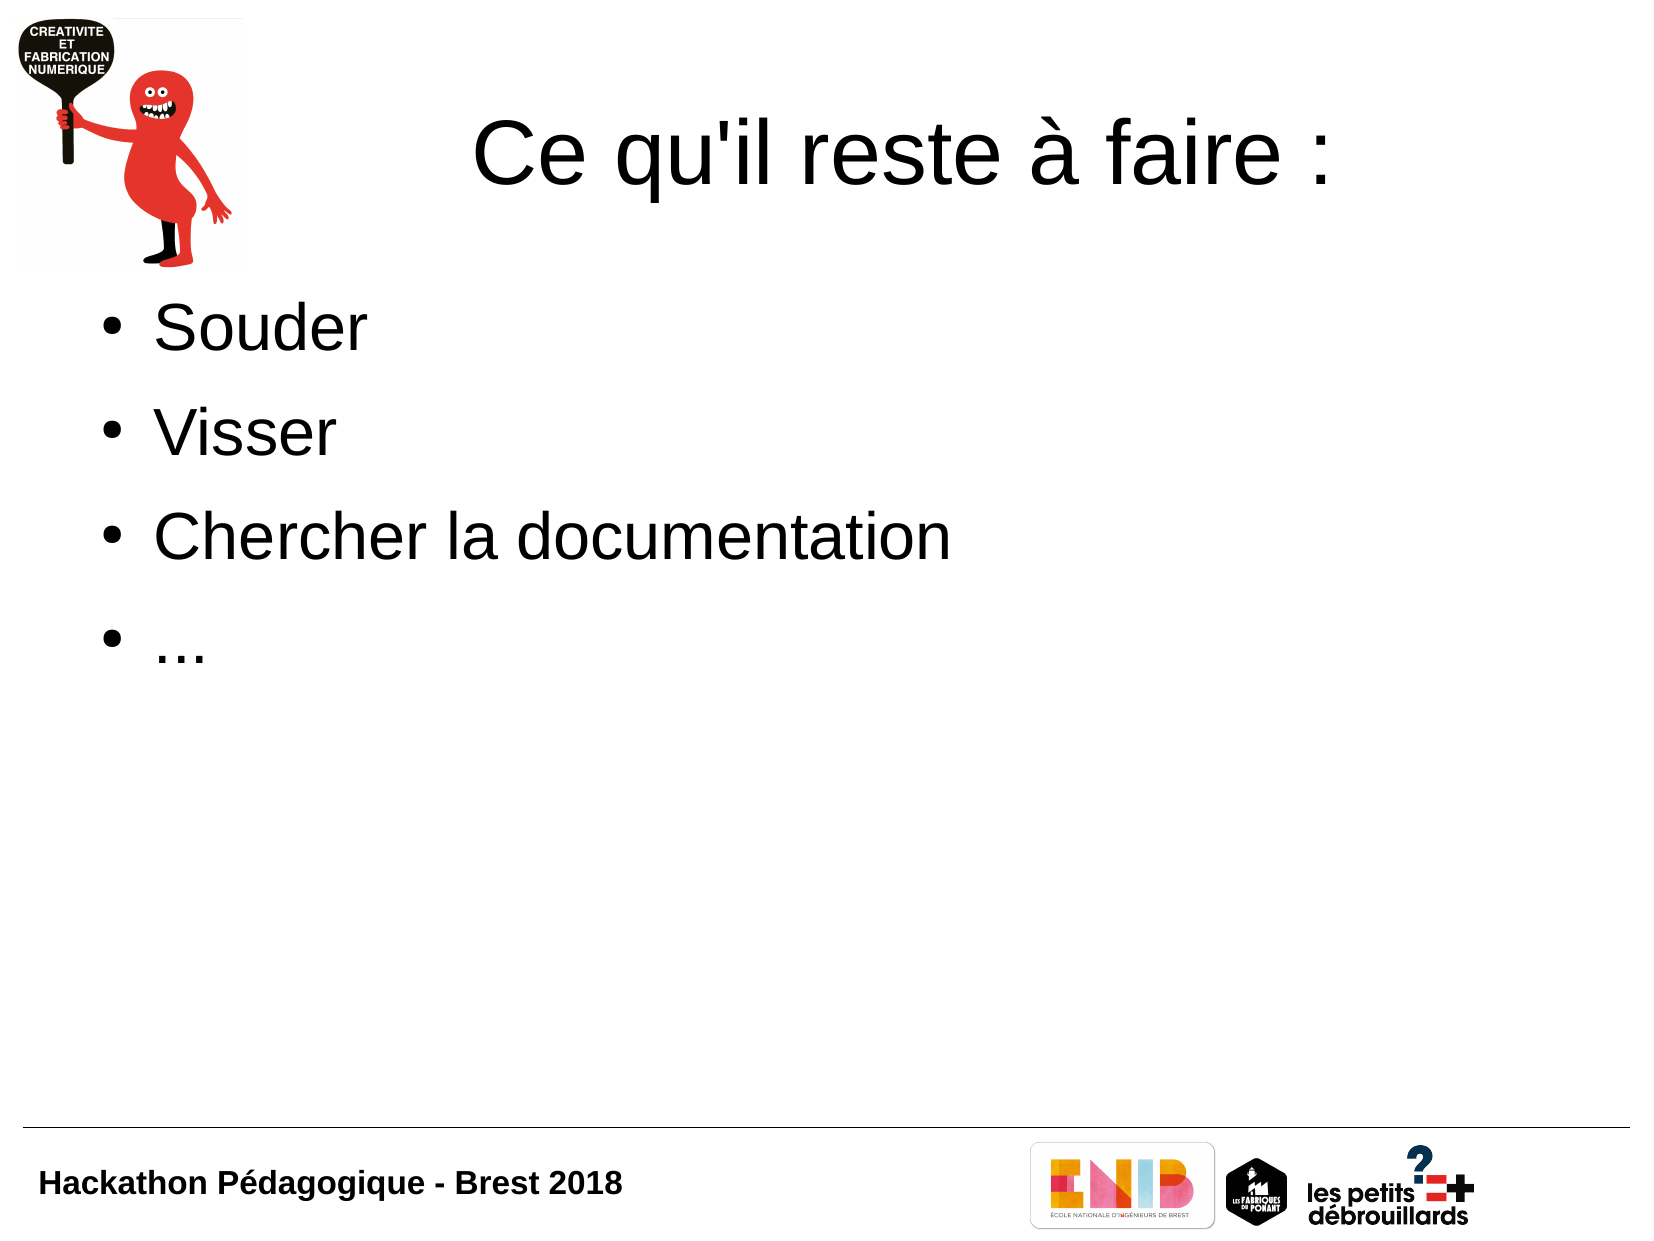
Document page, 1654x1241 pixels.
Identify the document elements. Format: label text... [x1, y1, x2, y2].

picture [15, 18, 243, 269]
list Souder Visser Chercher la documentation ... [82, 290, 1571, 1109]
title Ce qu'il reste à faire : [236, 49, 1571, 257]
text_box Hackathon Pédagogique - Brest 2018 [23, 1157, 945, 1210]
picture [1308, 1145, 1474, 1225]
picture [1015, 1127, 1287, 1241]
